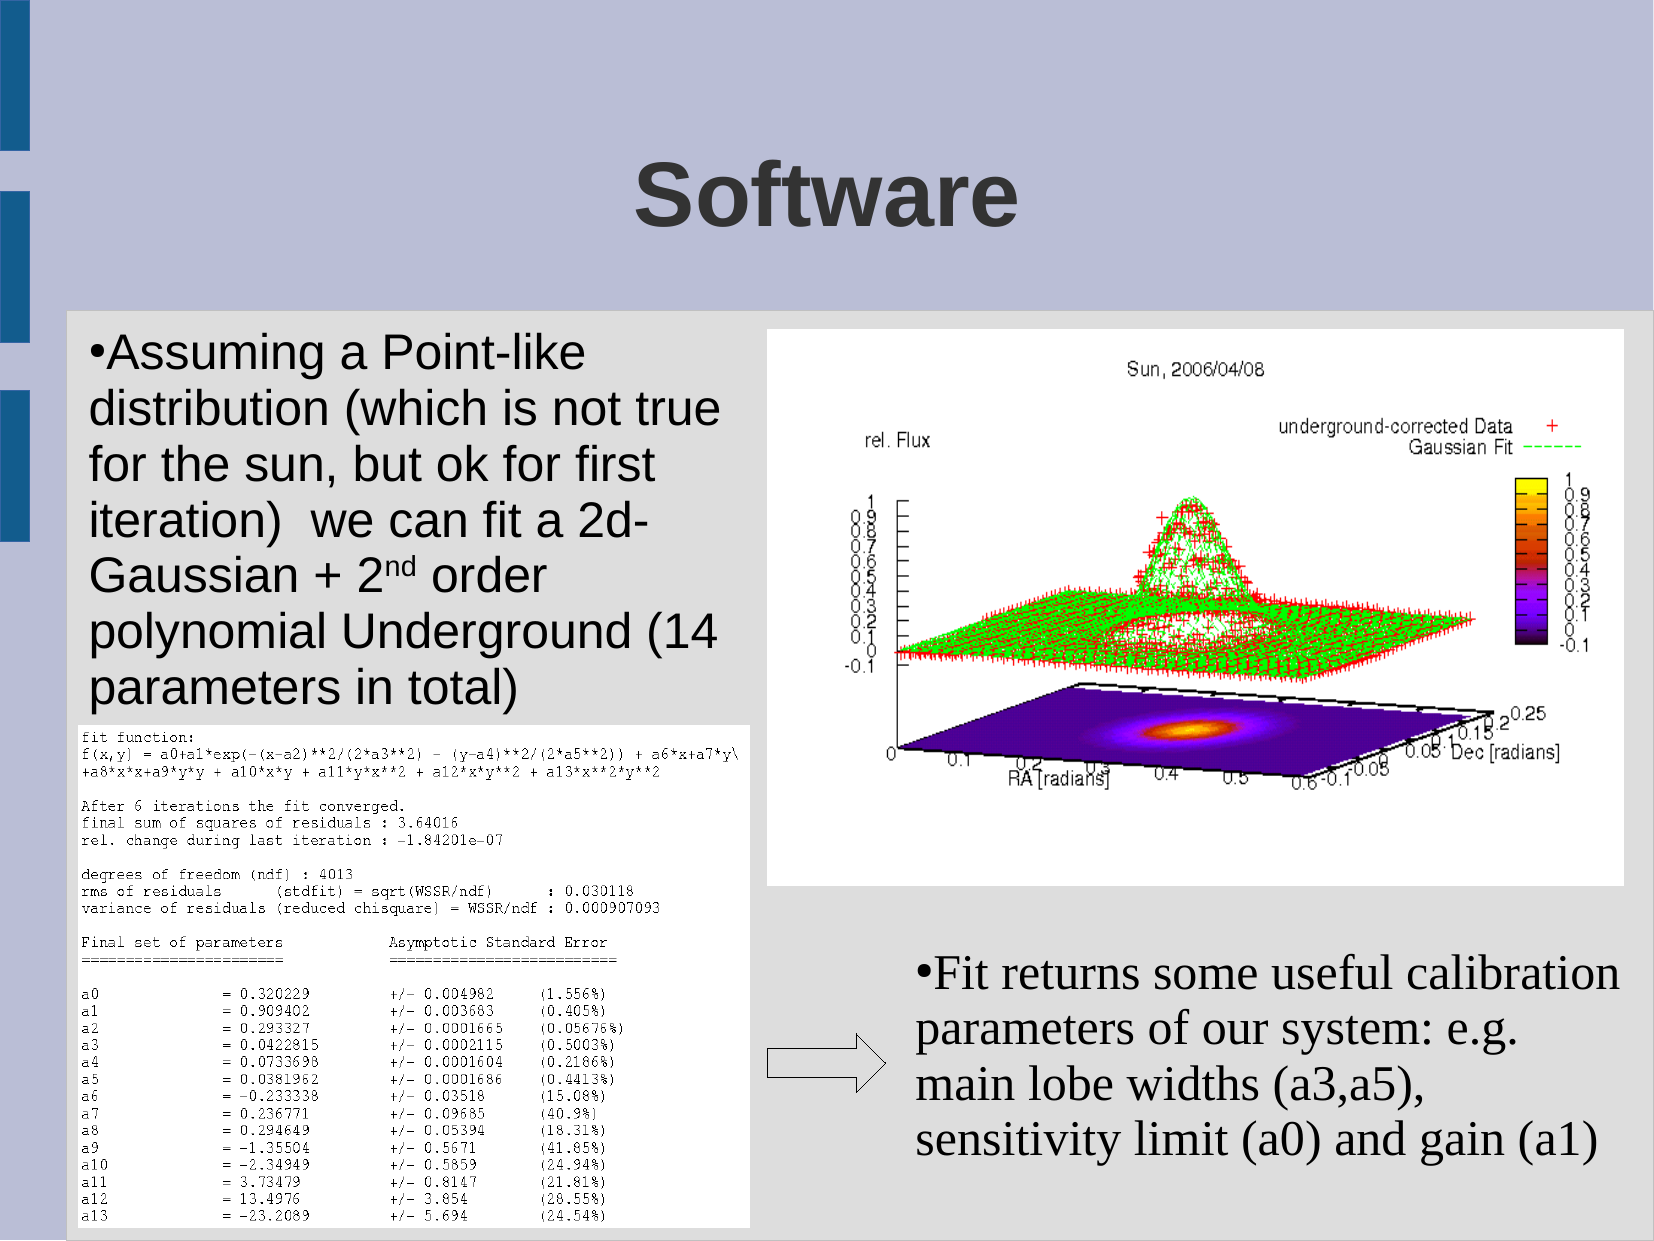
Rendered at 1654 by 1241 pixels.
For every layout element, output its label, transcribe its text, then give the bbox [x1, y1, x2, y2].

title Software [121, 91, 1534, 299]
picture [78, 725, 750, 1228]
text_box Fit returns some useful calibration parameters of our system: e.g. main lobe widths (a3,a5), sensitivity limit (a0) and gain (a1) [915, 944, 1625, 1182]
picture [767, 329, 1624, 886]
list Assuming a Point-like distribution (which is not true for the sun, but ok for first iteration) we can fit a 2d-Gaussian + 2nd order polynomial Underground (14 parameters in total) [88, 324, 763, 840]
